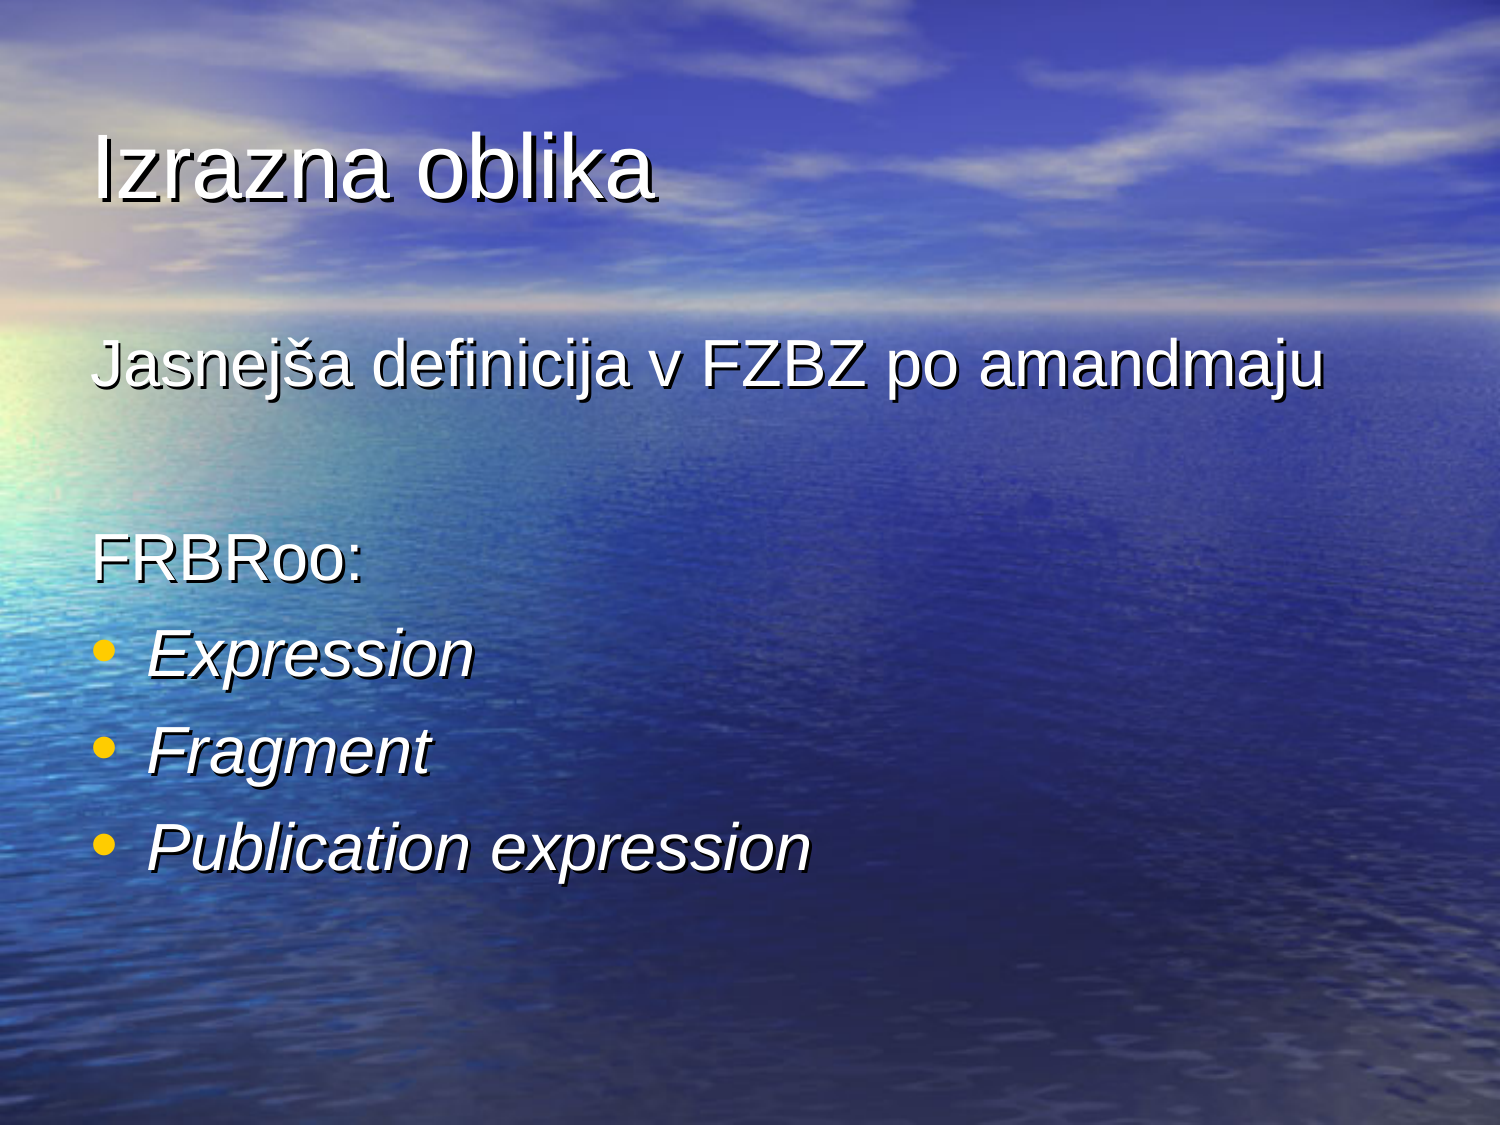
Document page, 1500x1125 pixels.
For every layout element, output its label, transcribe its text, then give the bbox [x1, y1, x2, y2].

list Jasnejša definicija v FZBZ po amandmaju FRBRoo: Expression Fragment Publication expression [75, 312, 1426, 997]
picture [0, 0, 1500, 1125]
title Izrazna oblika [75, 47, 1426, 276]
